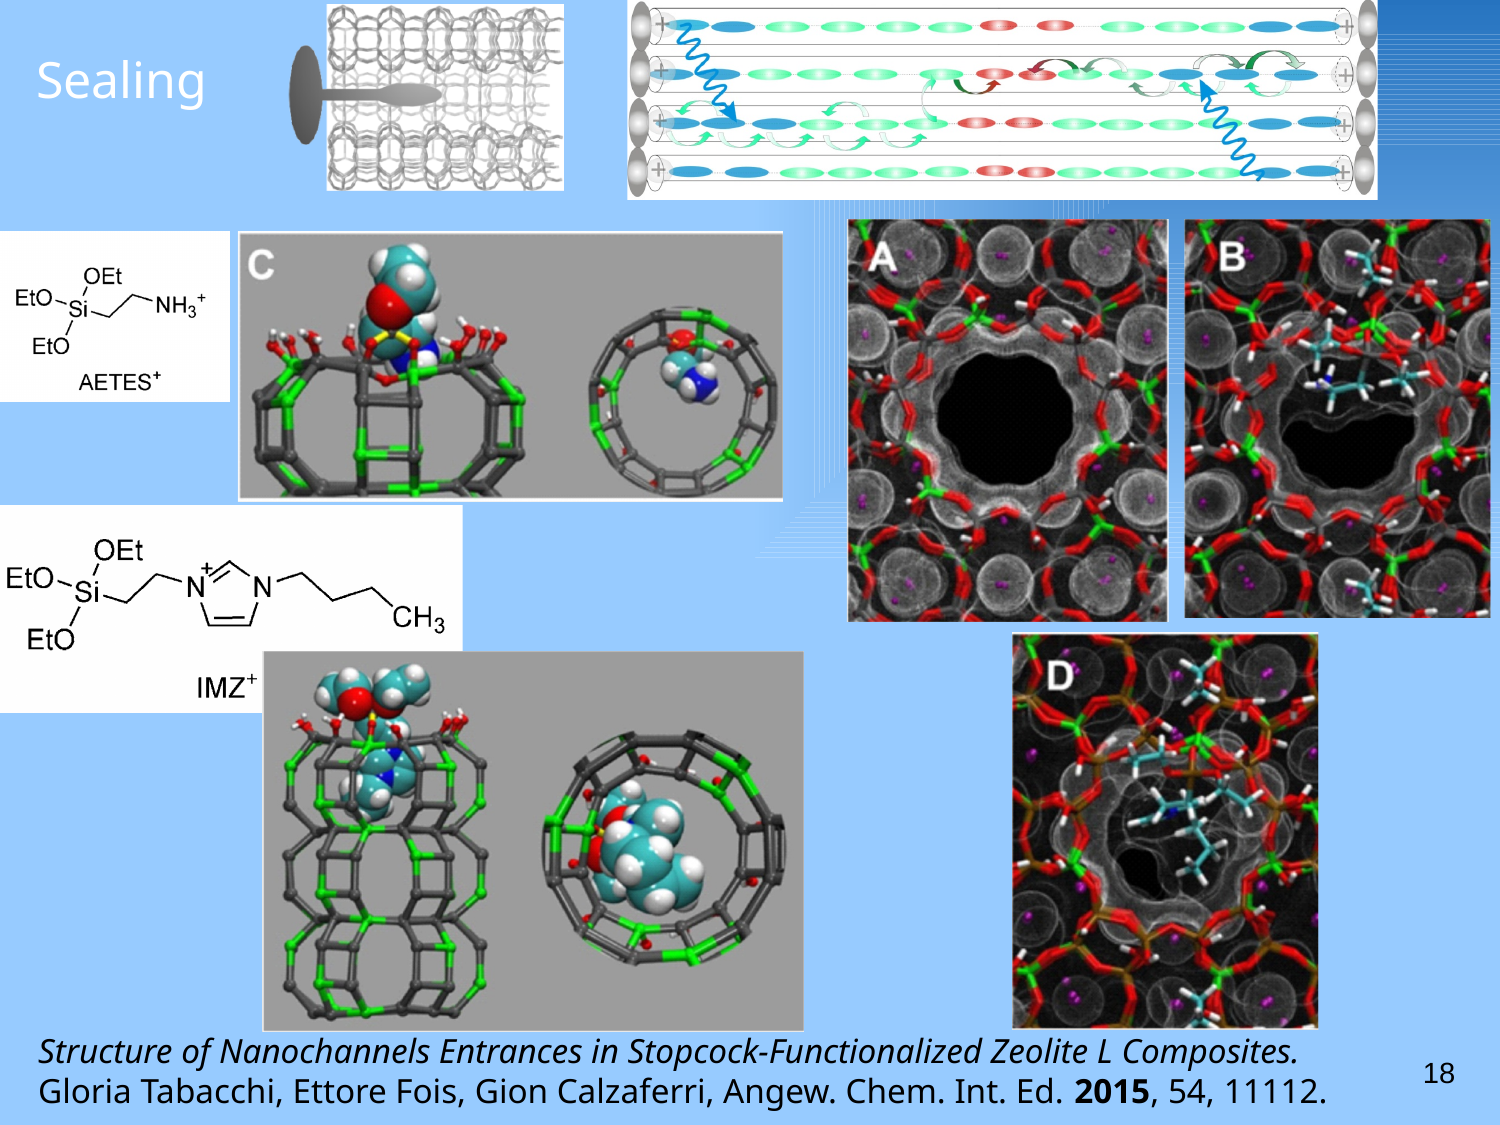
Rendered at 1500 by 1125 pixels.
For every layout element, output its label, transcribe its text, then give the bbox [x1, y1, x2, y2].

picture [846, 219, 1169, 622]
picture [279, 4, 564, 191]
picture [1012, 632, 1319, 1030]
picture [627, 0, 1378, 200]
picture [1184, 219, 1491, 618]
picture [237, 231, 783, 502]
picture [0, 505, 804, 1033]
text_box Sealing [21, 41, 221, 117]
text_box Structure of Nanochannels Entrances in Stopcock-Functionalized Zeolite L Composites. Gloria Tabacchi, Ettore Fois, Gion Calzaferri, Angew. Chem. Int. Ed. 2015, 54, 11112. [23, 1022, 1358, 1119]
text_box [1407, 1046, 1500, 1108]
picture [0, 231, 230, 402]
